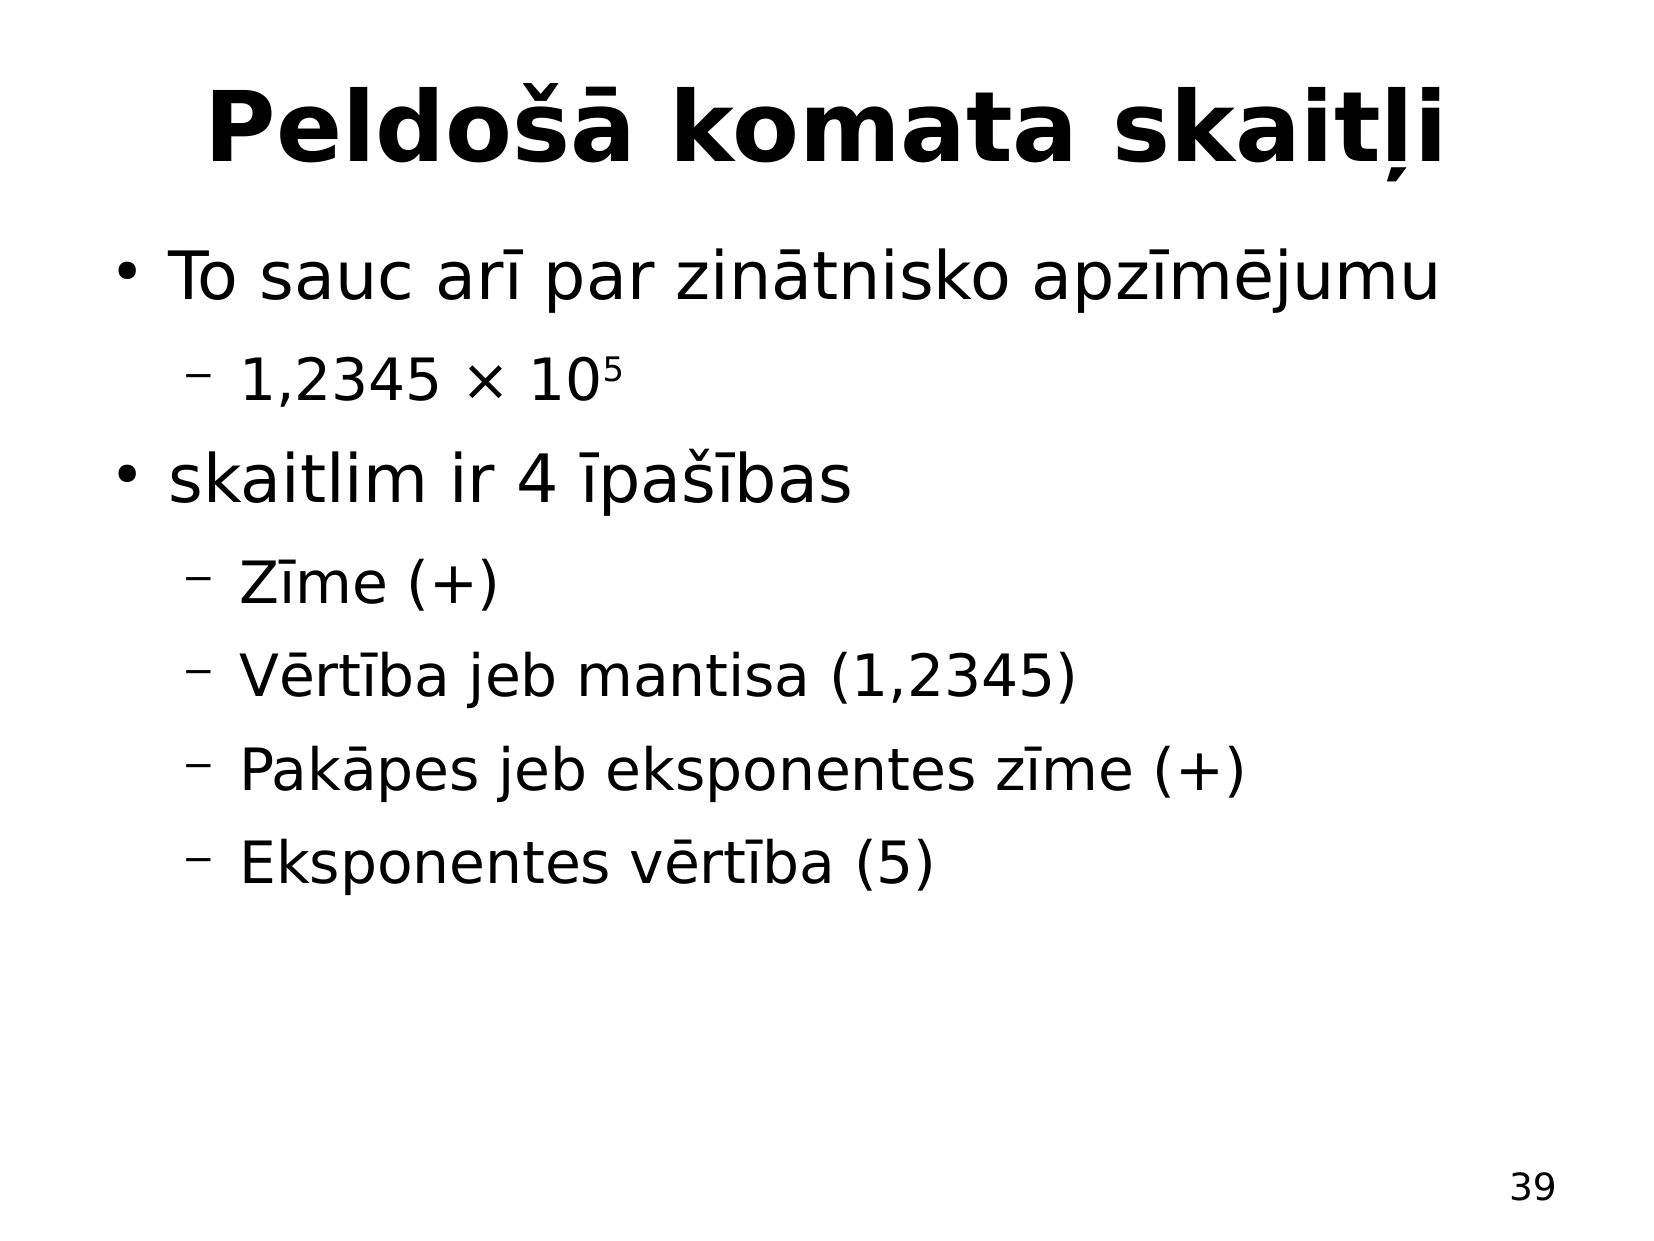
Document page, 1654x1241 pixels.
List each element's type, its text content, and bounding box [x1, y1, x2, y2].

title Peldošā komata skaitļi [82, 49, 1571, 196]
list To sauc arī par zinātnisko apzīmējumu 1,2345 × 105 skaitlim ir 4 īpašības Zīme (+) Vērtība jeb mantisa (1,2345) Pakāpes jeb eksponentes zīme (+) Eksponentes vērtība (5) [82, 225, 1538, 1186]
